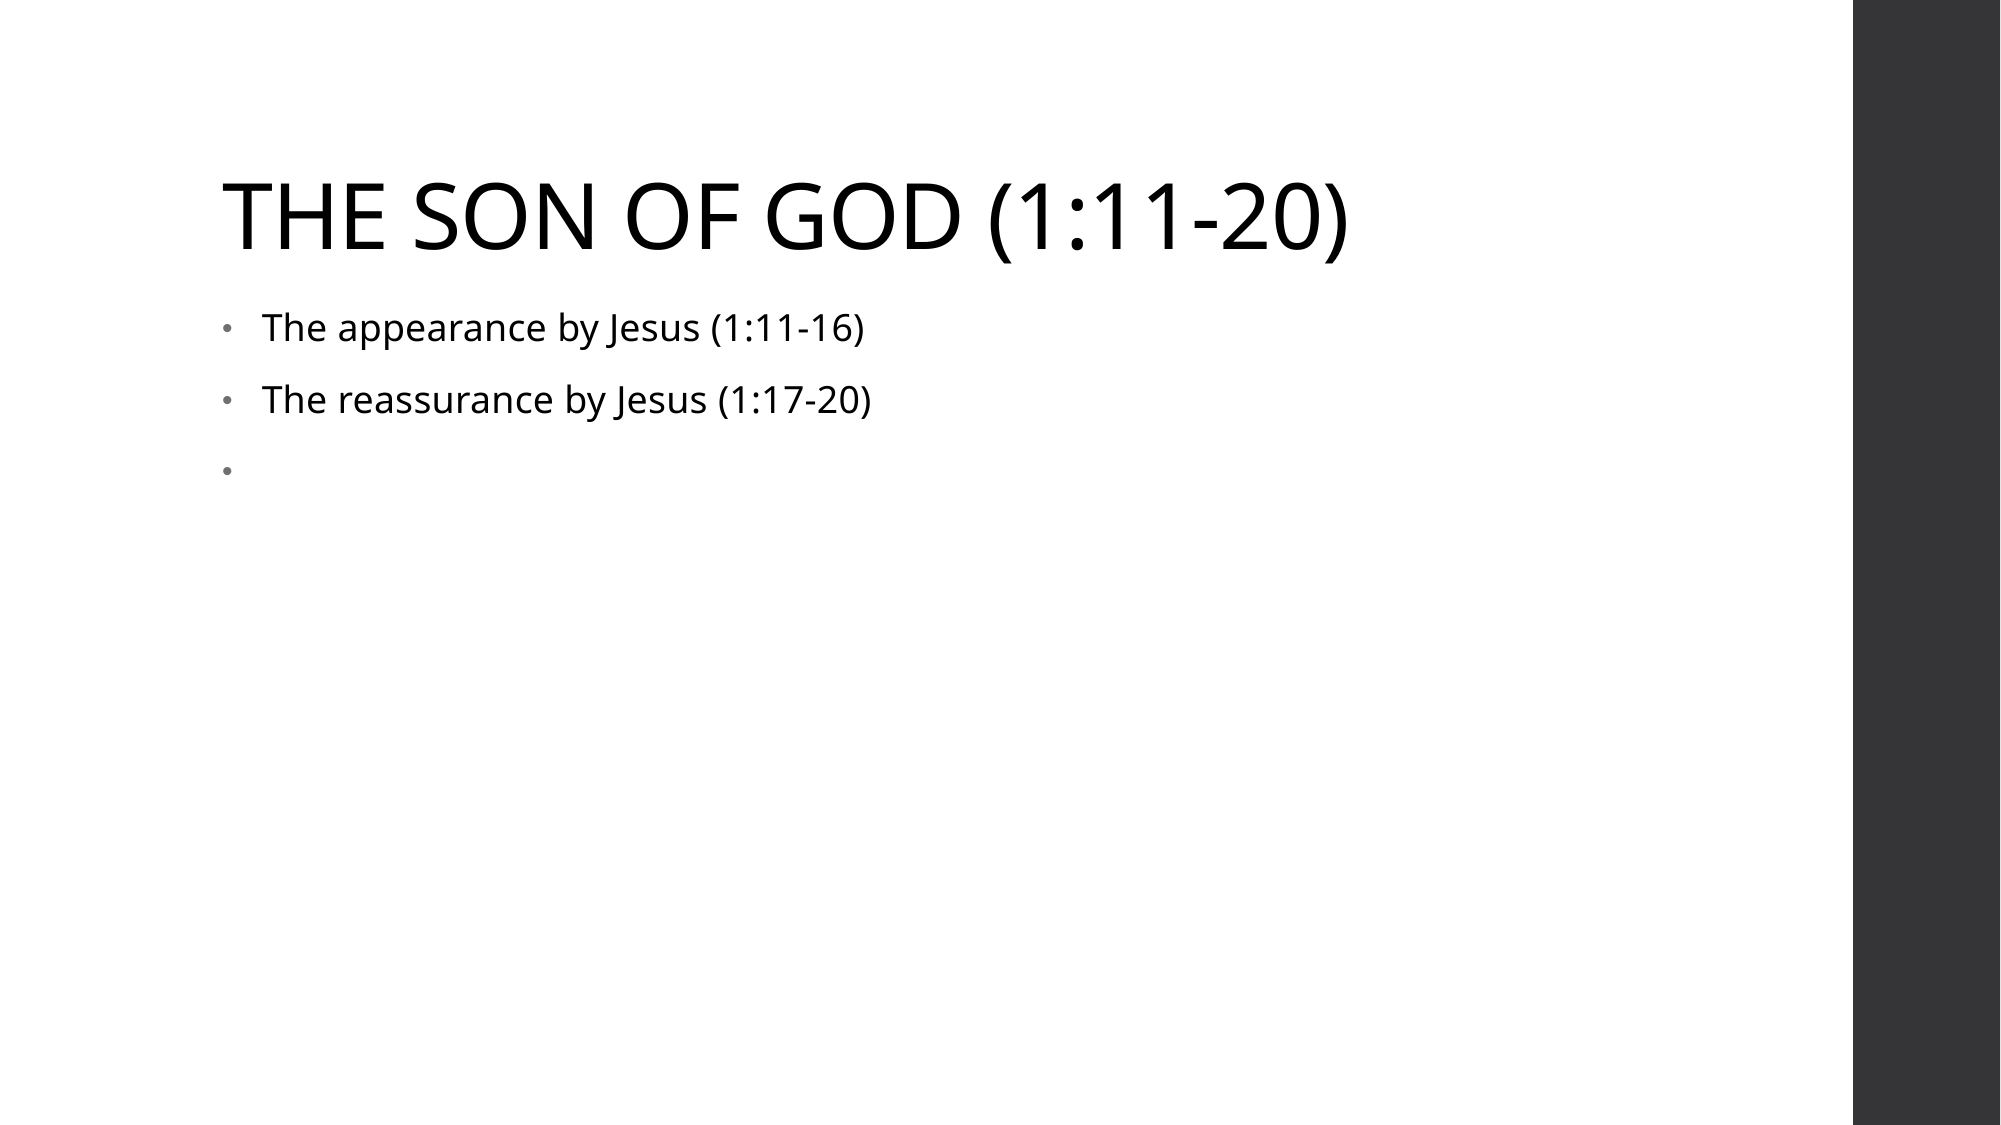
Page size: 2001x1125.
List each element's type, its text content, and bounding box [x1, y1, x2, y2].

title THE SON OF GOD (1:11-20) [206, 60, 1797, 278]
list The appearance by Jesus (1:11-16) The reassurance by Jesus (1:17-20) [206, 299, 1617, 1014]
